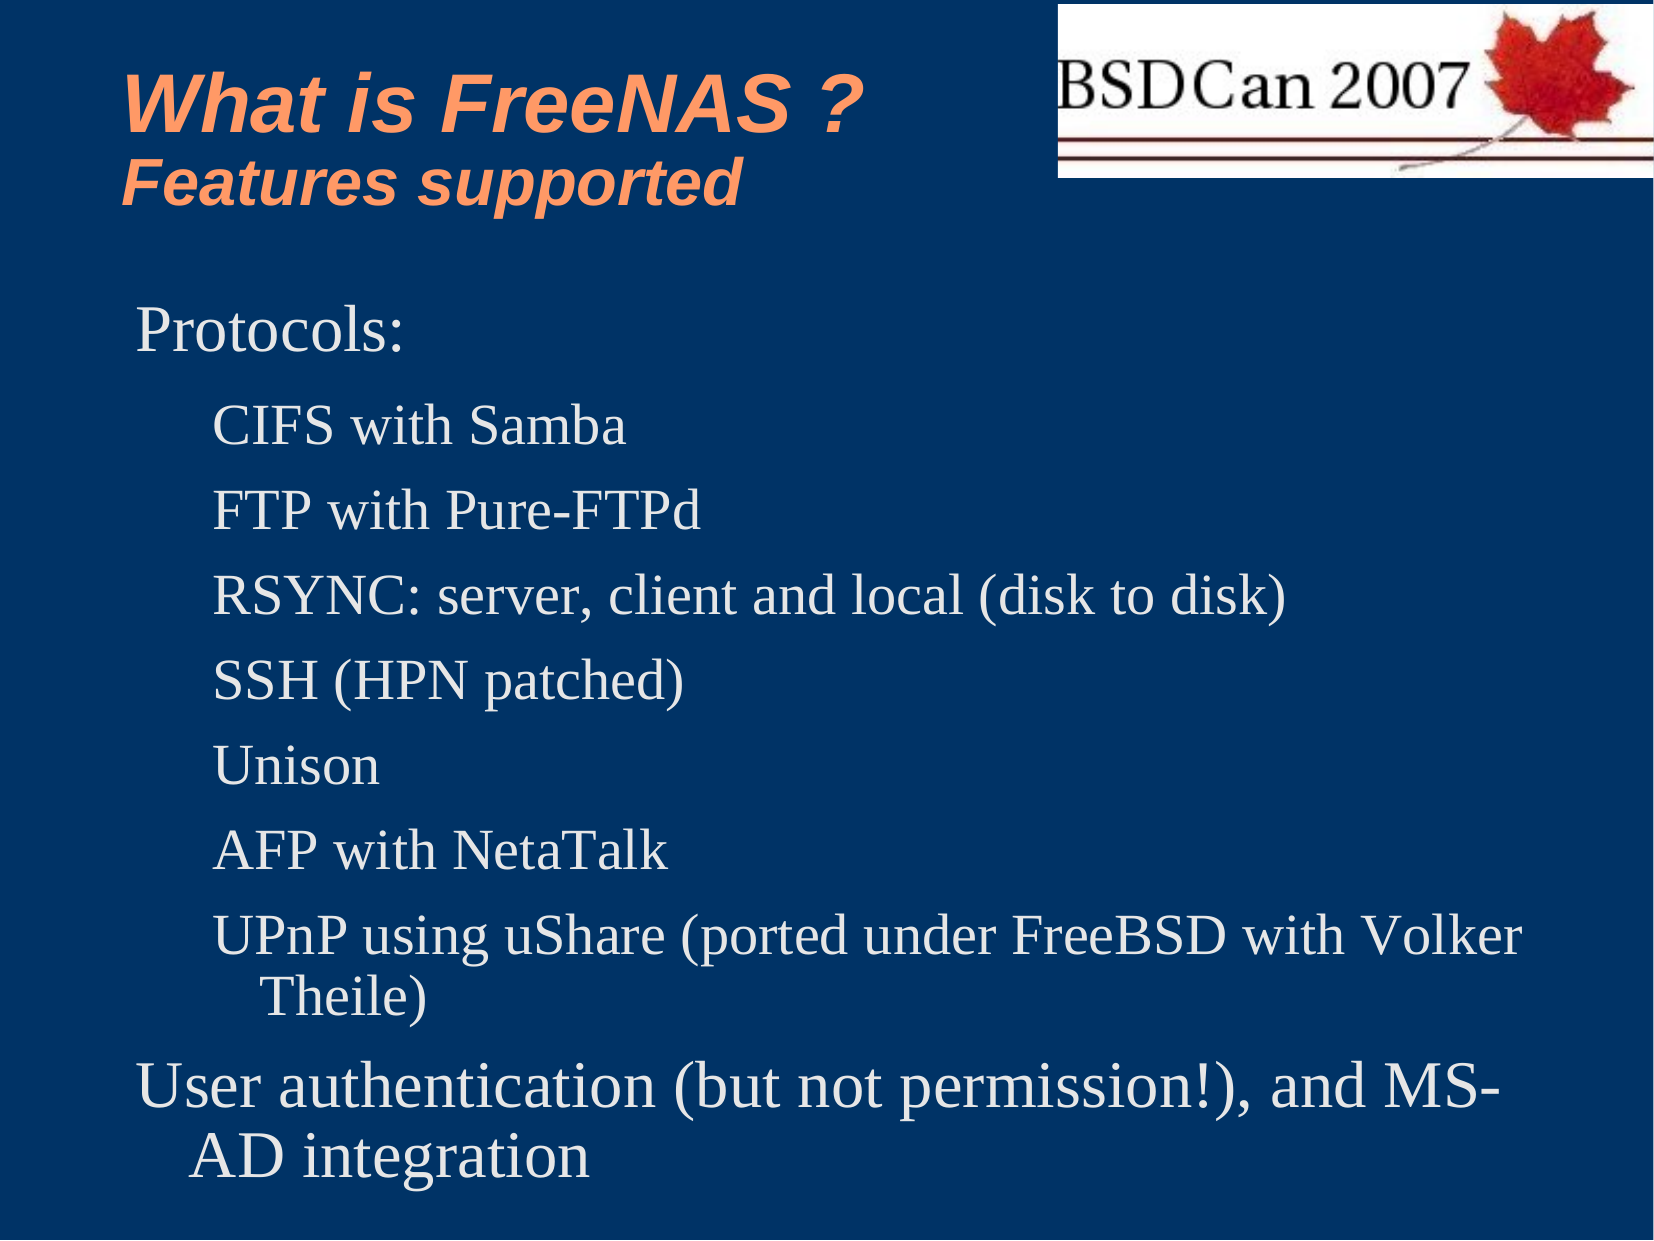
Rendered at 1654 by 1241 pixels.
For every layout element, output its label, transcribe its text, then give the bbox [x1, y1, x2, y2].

list Protocols: CIFS with Samba FTP with Pure-FTPd RSYNC: server, client and local (disk to disk) SSH (HPN patched) Unison AFP with NetaTalk UPnP using uShare (ported under FreeBSD with Volker Theile) User authentication (but not permission!), and MS-AD integration [118, 295, 1558, 1203]
picture [1057, 4, 1654, 178]
title What is FreeNAS ? Features supported [121, 46, 1534, 237]
